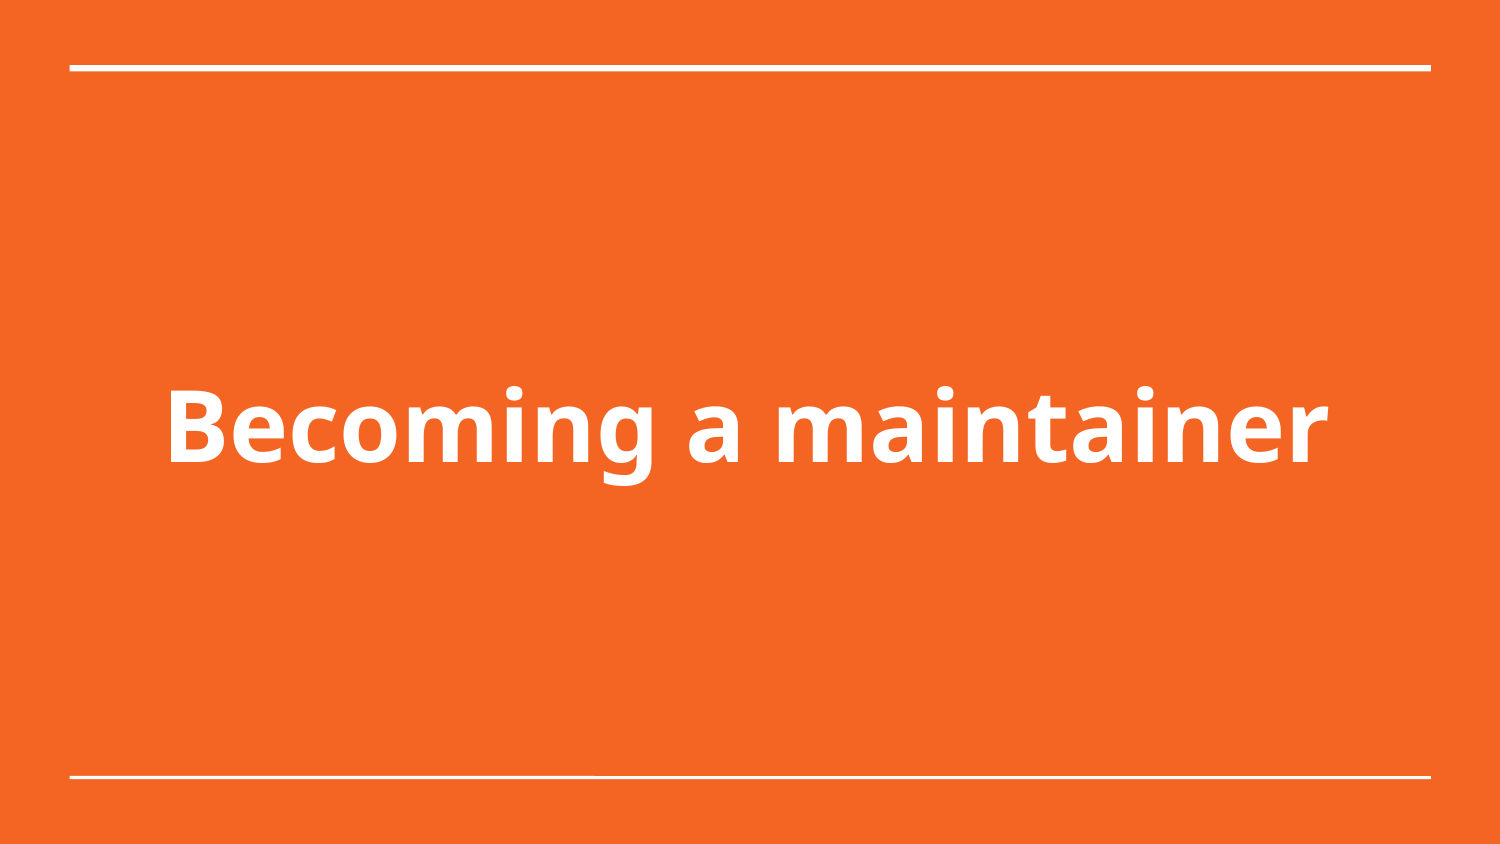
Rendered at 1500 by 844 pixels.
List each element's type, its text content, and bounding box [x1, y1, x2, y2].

title Becoming a maintainer [66, 296, 1428, 550]
